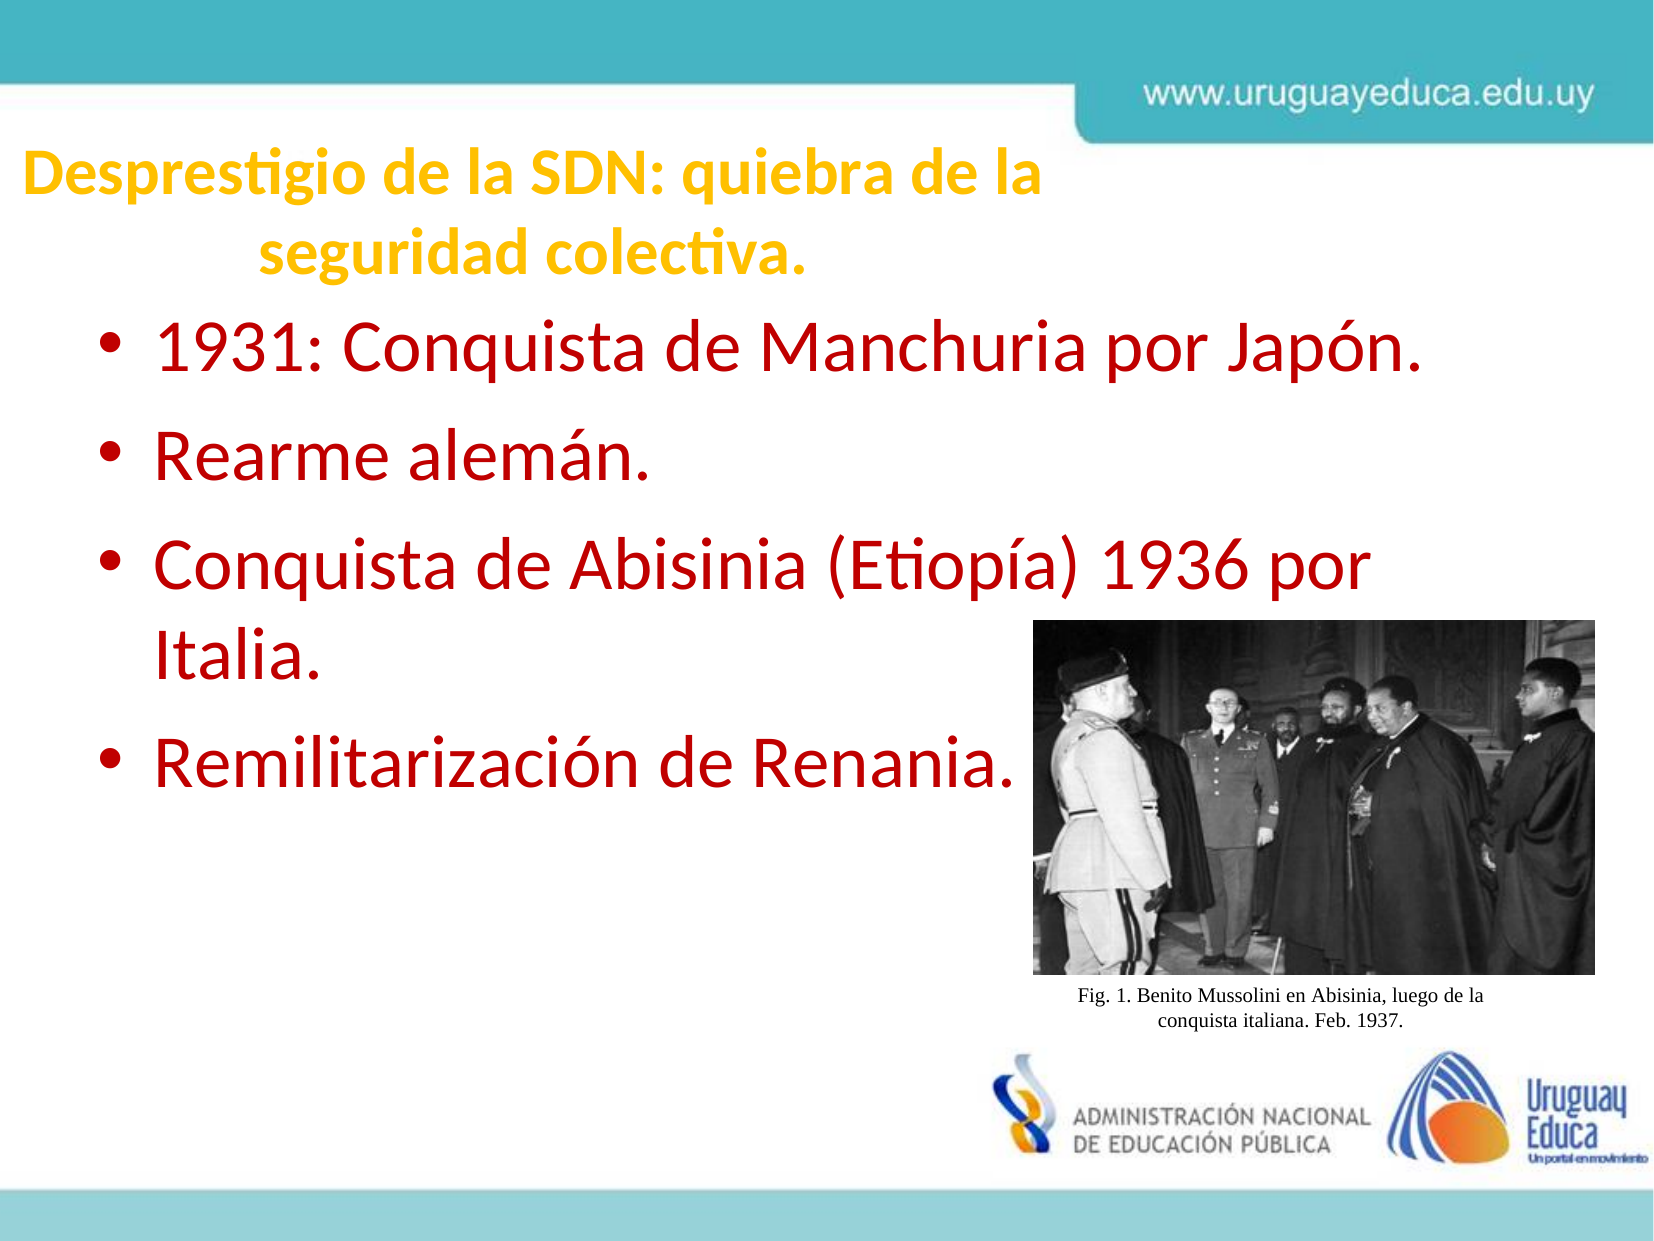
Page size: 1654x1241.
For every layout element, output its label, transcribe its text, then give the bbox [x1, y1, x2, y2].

text_box Fig. 1. Benito Mussolini en Abisinia, luego de la conquista italiana. Feb. 1937. [1062, 974, 1573, 1040]
title Desprestigio de la SDN: quiebra de la seguridad colectiva. [0, 120, 1068, 296]
list 1931: Conquista de Manchuria por Japón. Rearme alemán. Conquista de Abisinia (Etiopía) 1936 por Italia. Remilitarización de Renania. [82, 289, 1571, 1203]
picture [0, 0, 1654, 1241]
